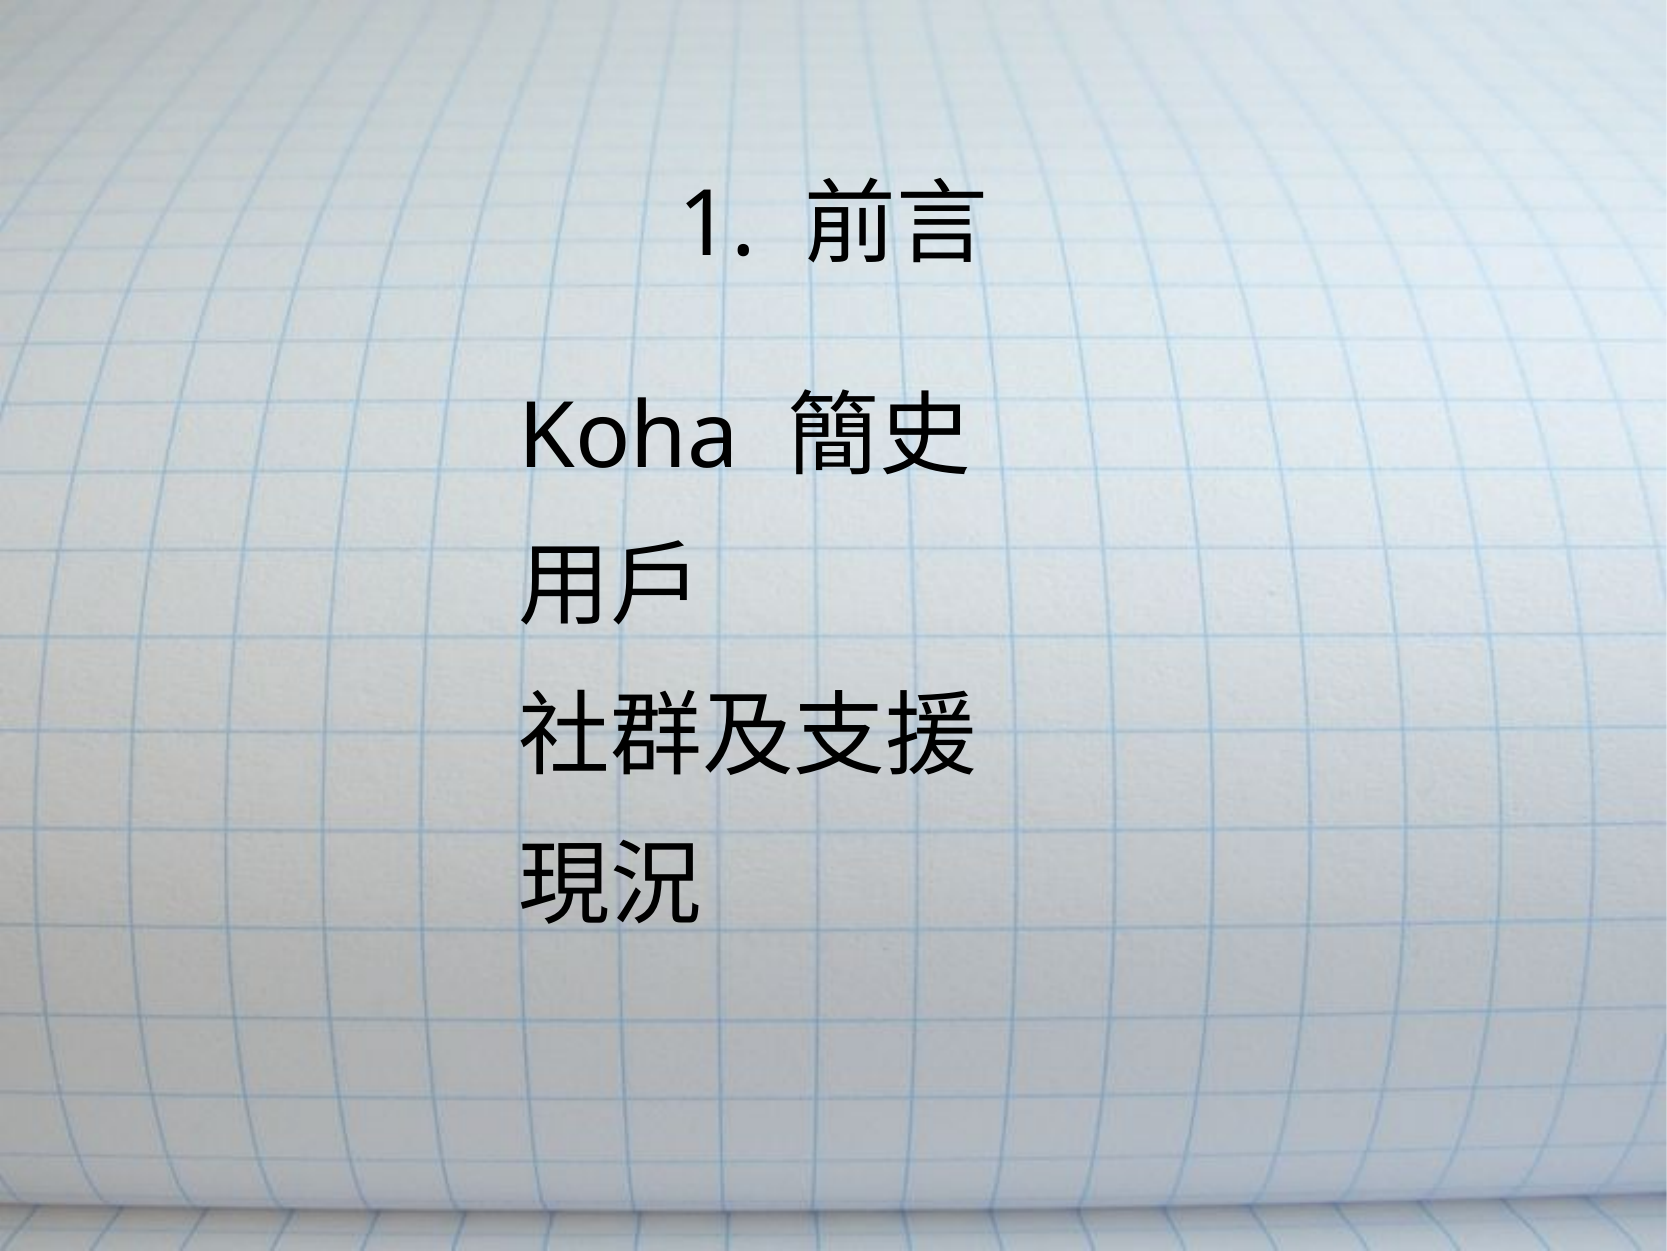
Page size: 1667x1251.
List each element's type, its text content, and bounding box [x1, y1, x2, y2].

picture [0, 0, 1667, 1251]
list Koha 簡史 用戶 社群及支援 現況 [124, 360, 1542, 1097]
title 1. 前言 [124, 105, 1542, 326]
